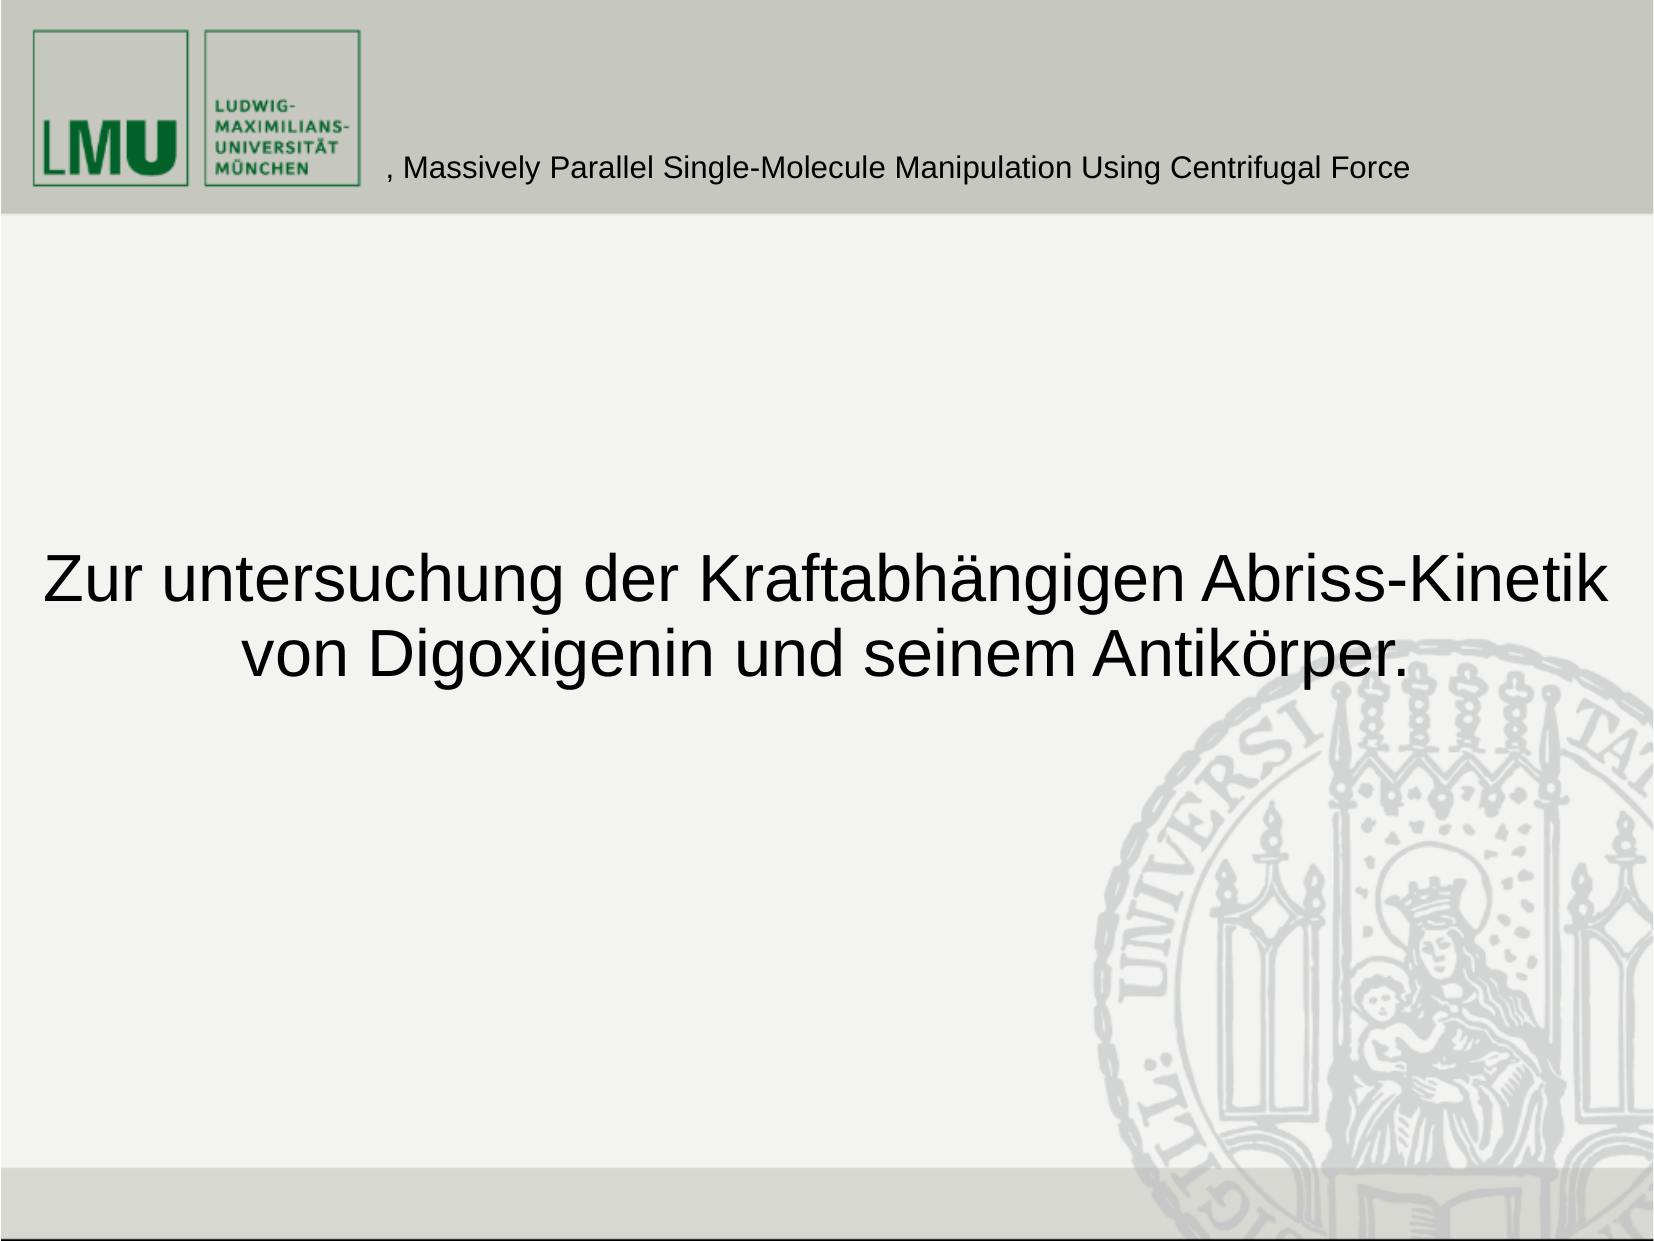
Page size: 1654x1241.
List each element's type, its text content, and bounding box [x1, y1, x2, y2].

text_box Philipp Lorenz, Massively Parallel Single-Molecule Manipulation Using Centrifugal Force [362, 142, 1619, 213]
subtitle Zur untersuchung der Kraftabhängigen Abriss-Kinetik von Digoxigenin und seinem Antikörper. [23, 224, 1630, 1158]
picture [1, 0, 1654, 1241]
